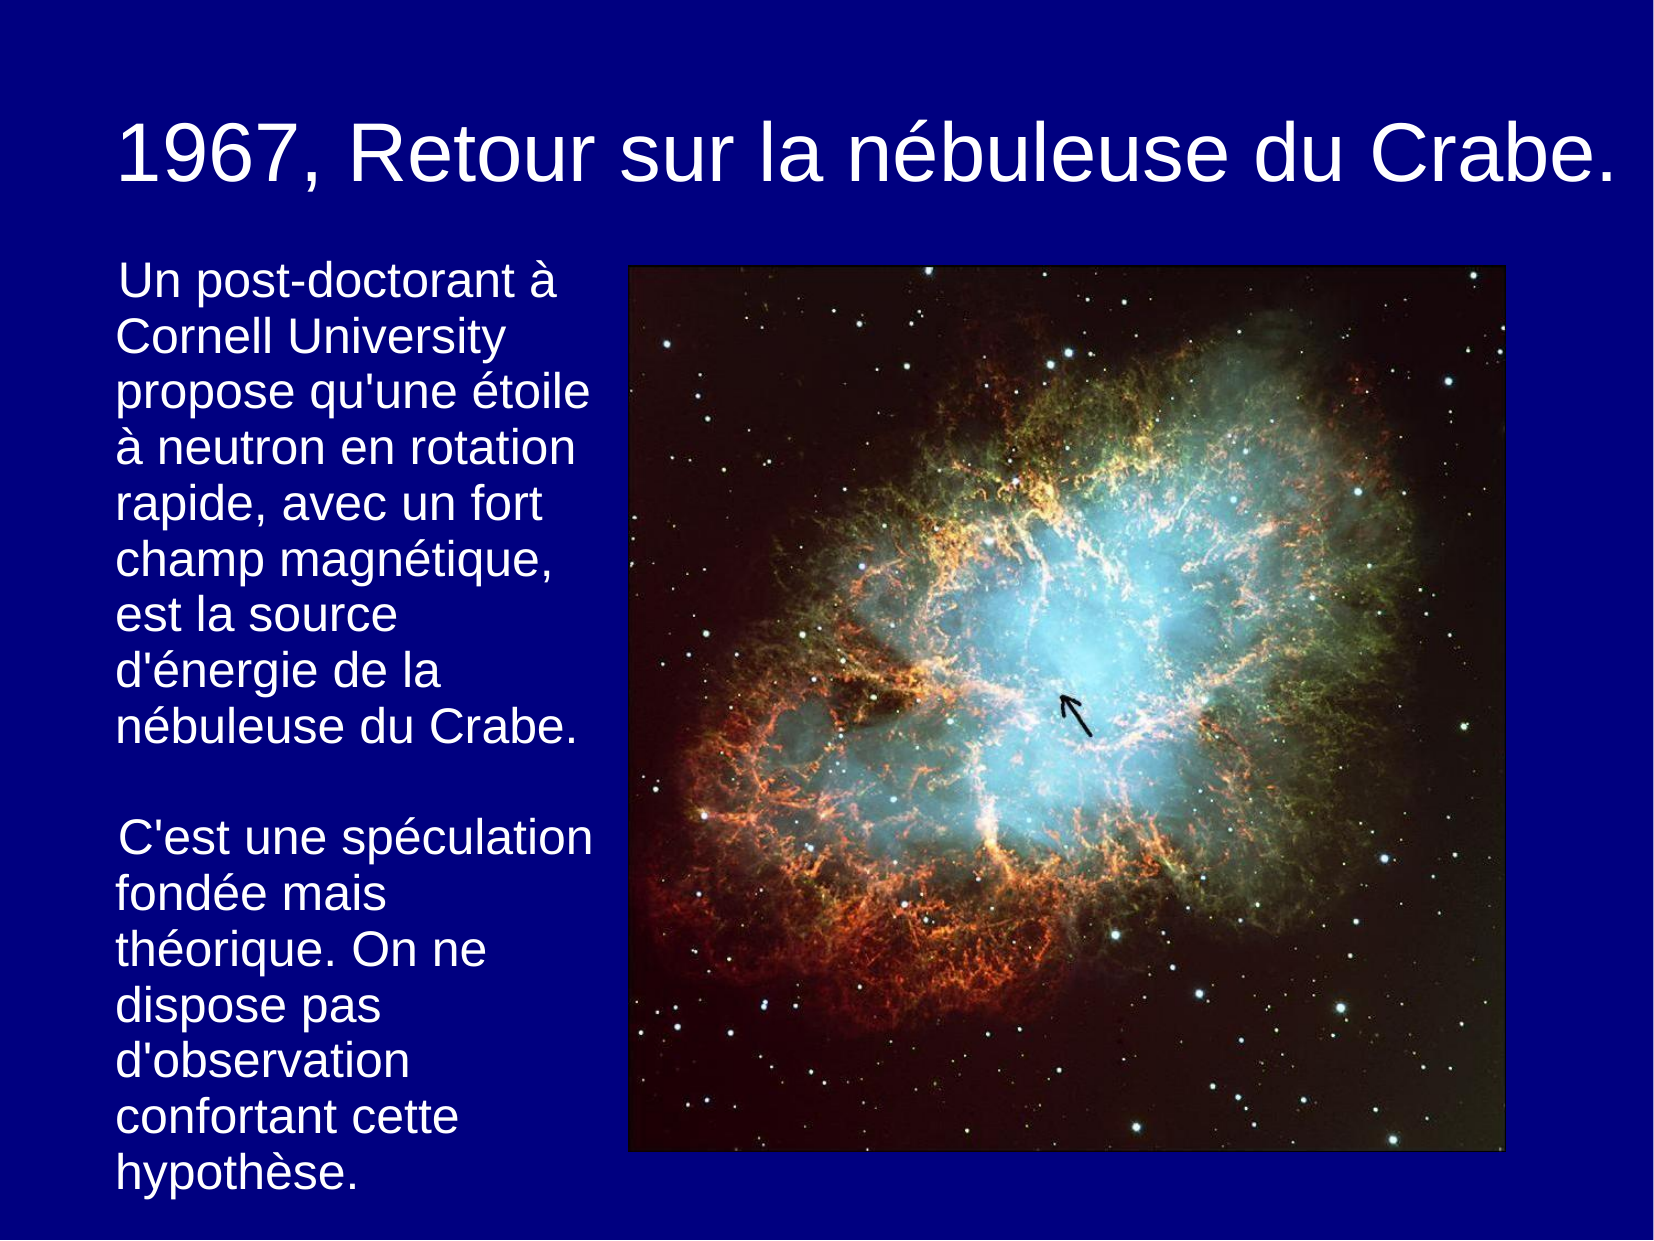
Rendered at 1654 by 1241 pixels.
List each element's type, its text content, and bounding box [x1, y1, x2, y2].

picture [628, 265, 1506, 1152]
title 1967, Retour sur la nébuleuse du Crabe. [82, 49, 1654, 257]
text_box Un post-doctorant à Cornell University propose qu'une étoile à neutron en rotation rapide, avec un fort champ magnétique, est la source d'énergie de la nébuleuse du Crabe. C'est une spéculation fondée mais théorique. On ne dispose pas d'observation confortant cette hypothèse. [29, 244, 621, 1208]
